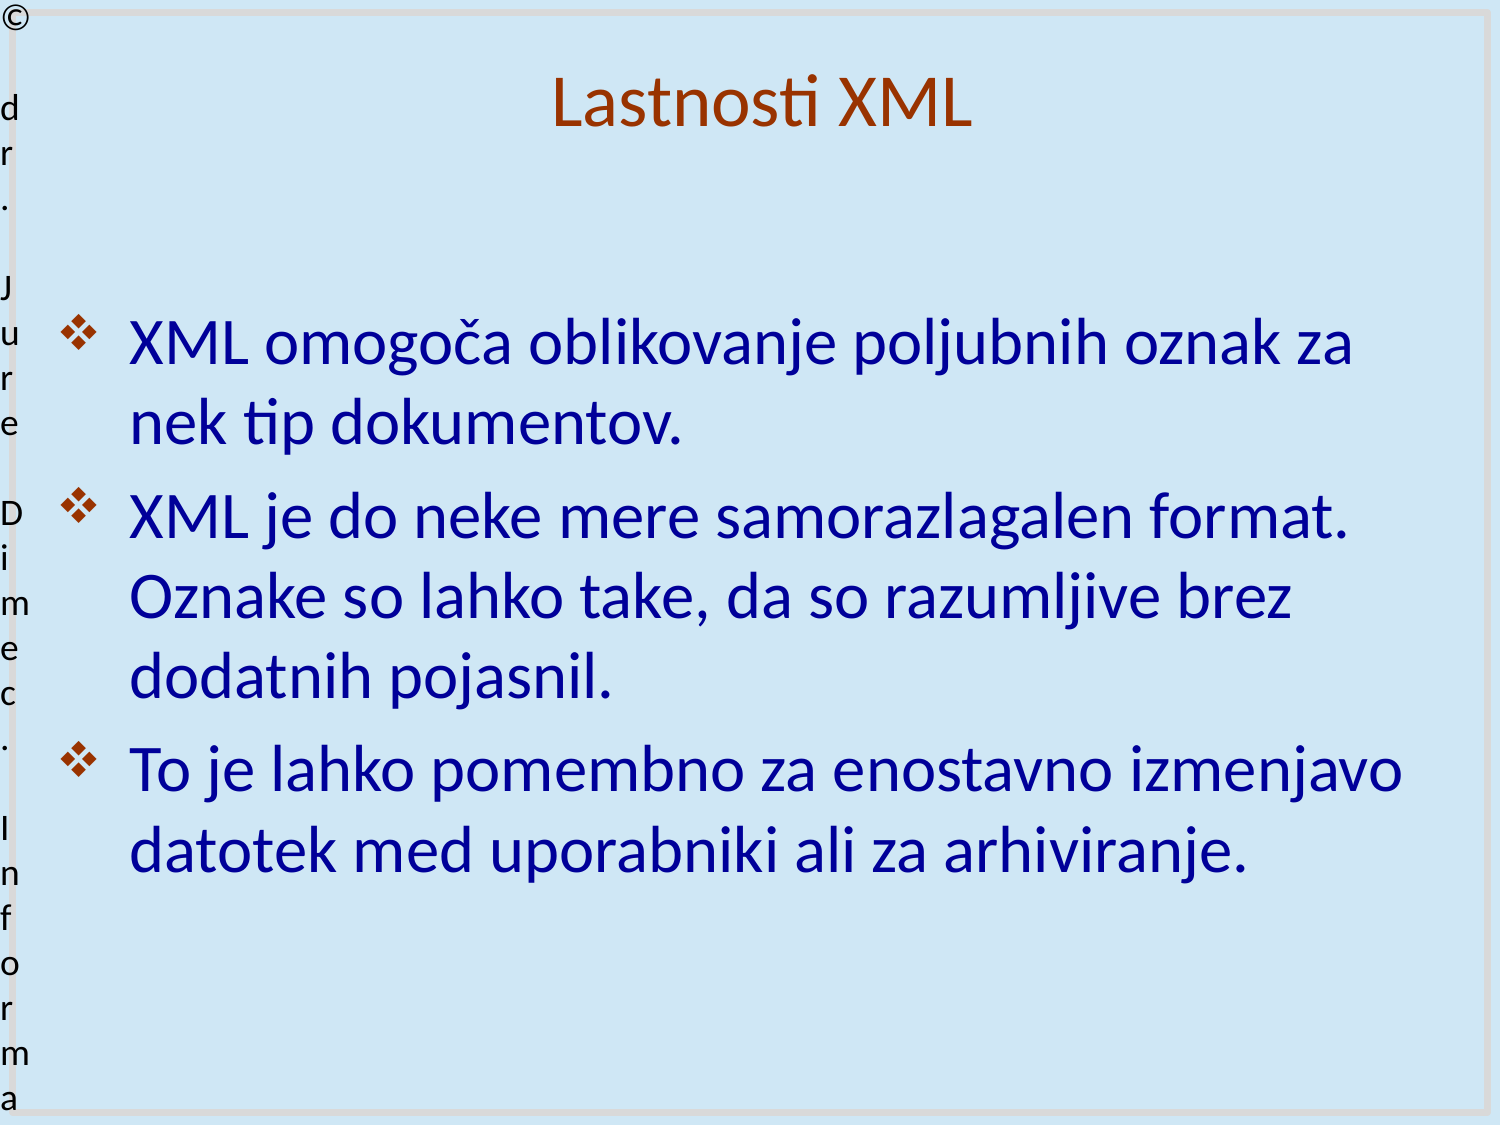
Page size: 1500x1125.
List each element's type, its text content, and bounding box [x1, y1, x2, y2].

title Lastnosti XML [53, 31, 1471, 161]
list XML omogoča oblikovanje poljubnih oznak za nek tip dokumentov. XML je do neke mere samorazlagalen format. Oznake so lahko take, da so razumljive brez dodatnih pojasnil. To je lahko pomembno za enostavno izmenjavo datotek med uporabniki ali za arhiviranje. [41, 290, 1471, 1035]
